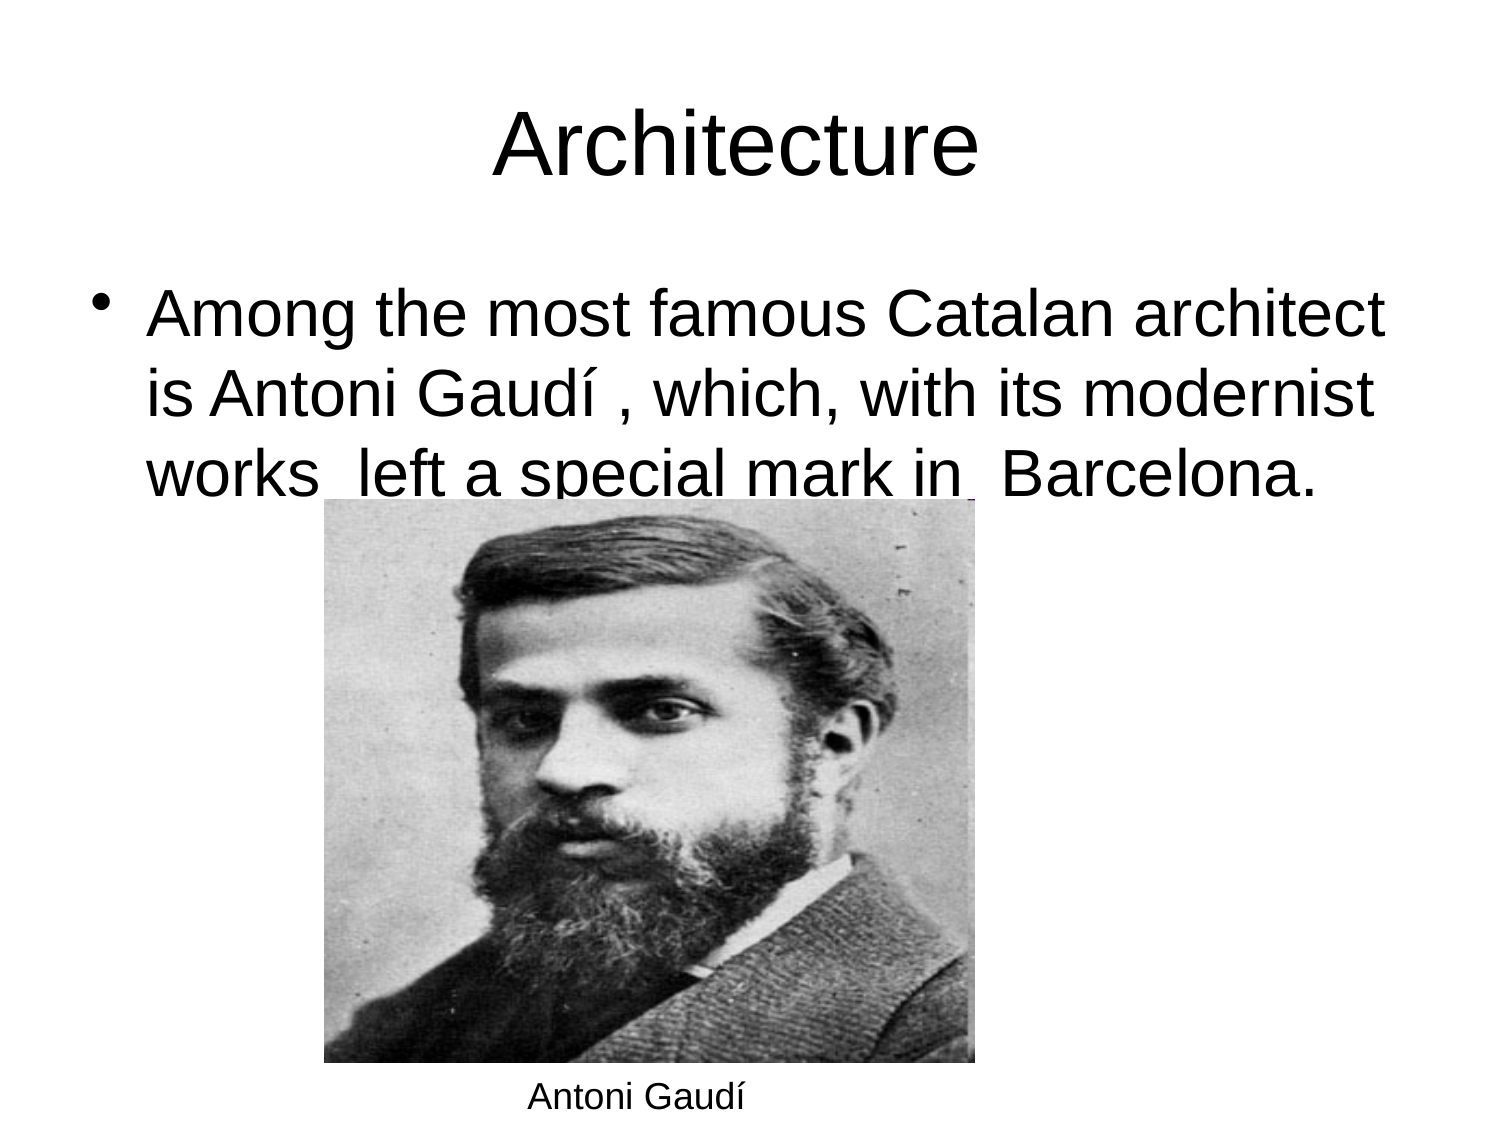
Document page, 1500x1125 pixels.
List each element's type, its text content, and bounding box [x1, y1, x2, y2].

text_box Antoni Gaudí [512, 1064, 761, 1125]
picture [324, 499, 975, 1063]
list Among the most famous Catalan architect is Antoni Gaudí , which, with its modernist works left a special mark in Barcelona. [75, 262, 1425, 1005]
title Architecture [75, 45, 1425, 233]
